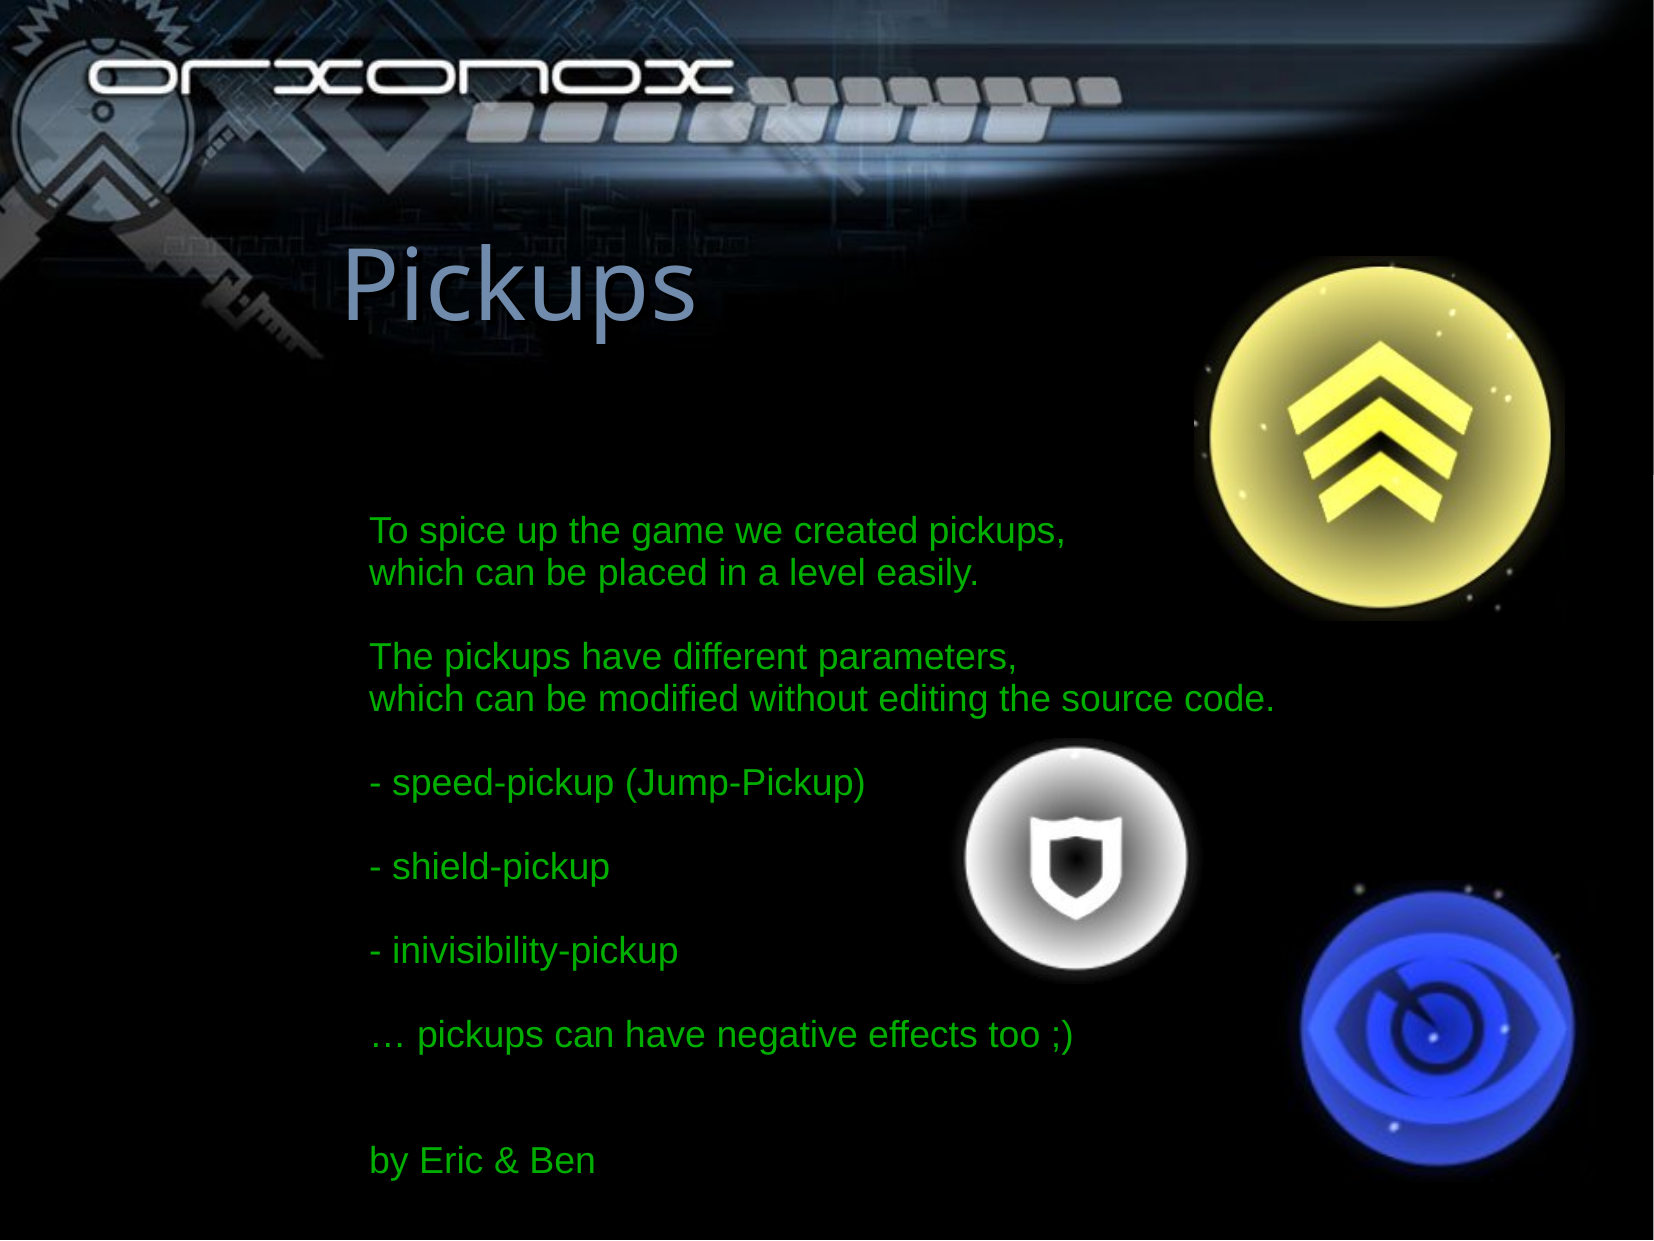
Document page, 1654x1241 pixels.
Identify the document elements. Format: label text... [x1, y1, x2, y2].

picture [937, 738, 1211, 984]
picture [0, 0, 1654, 621]
text_box Pickups [324, 205, 1300, 337]
picture [1269, 880, 1595, 1182]
text_box To spice up the game we created pickups, which can be placed in a level easily. The pickups have different parameters, which can be modified without editing the source code. - speed-pickup (Jump-Pickup) - shield-pickup - inivisibility-pickup … pickups can have negative effects too ;) by Eric & Ben [354, 501, 1536, 1189]
